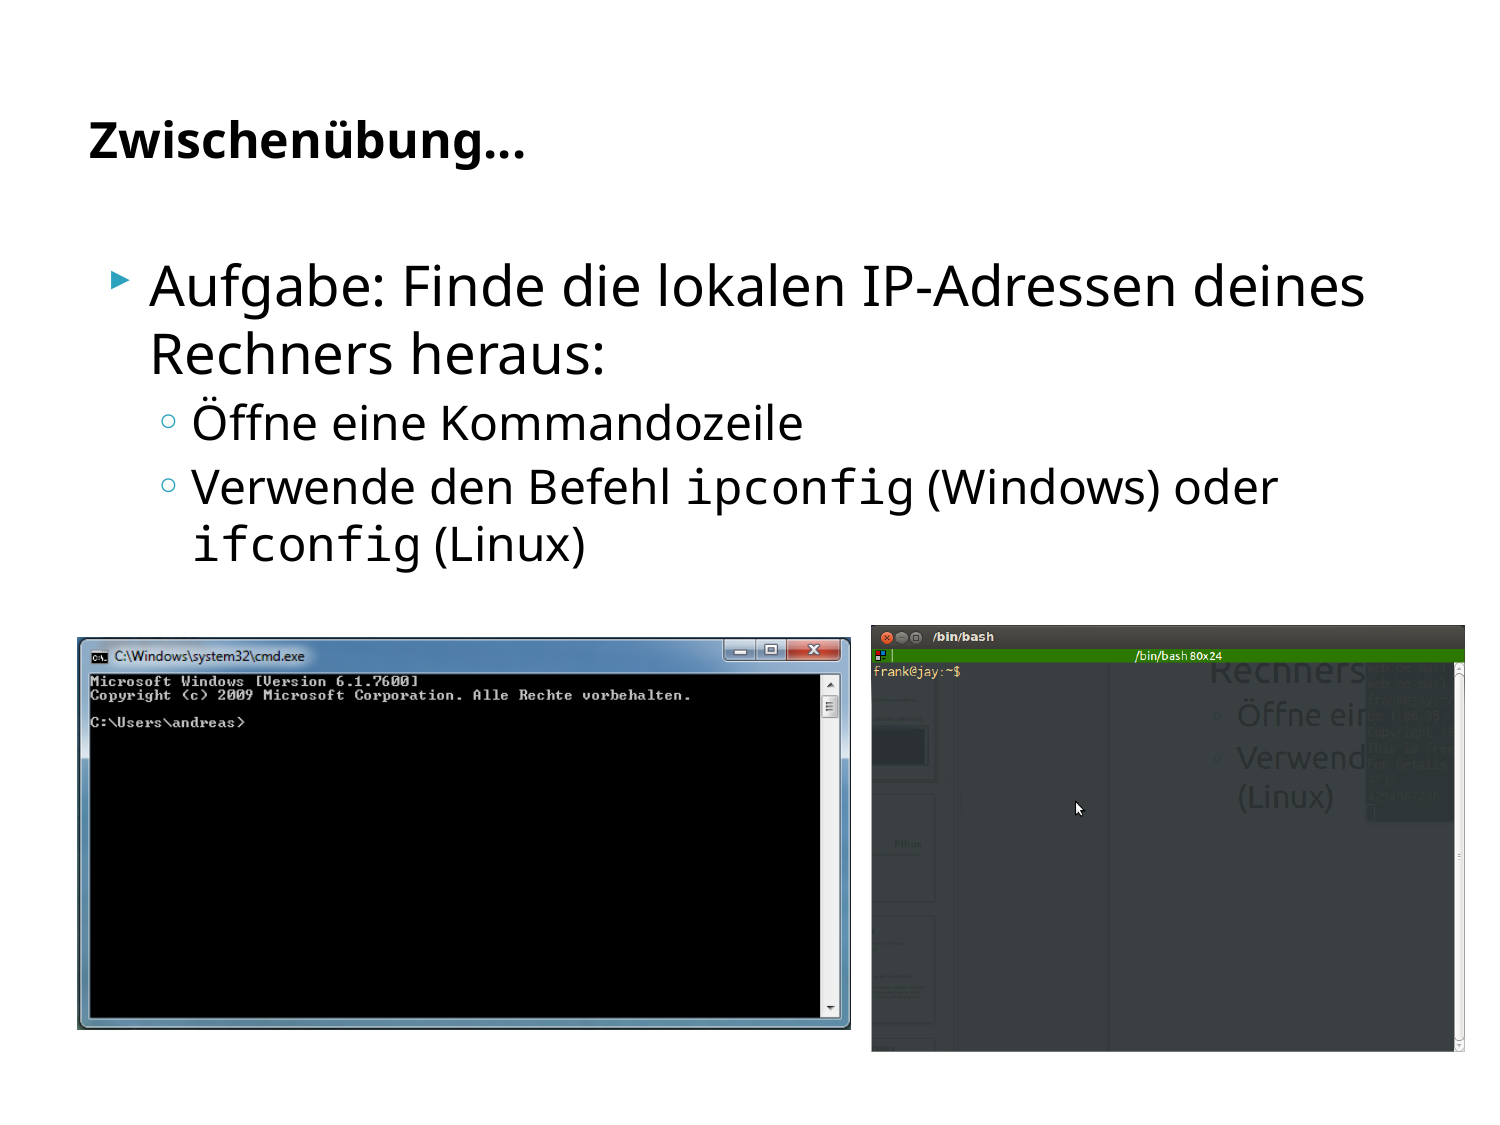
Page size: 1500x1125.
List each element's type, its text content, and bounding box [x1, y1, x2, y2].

picture [77, 637, 851, 1030]
picture [871, 625, 1465, 1052]
title Zwischenübung... [75, 45, 1425, 233]
list Aufgabe: Finde die lokalen IP-Adressen deines Rechners heraus: Öffne eine Kommandozeile Verwende den Befehl ipconfig (Windows) oder ifconfig (Linux) [75, 243, 1425, 986]
